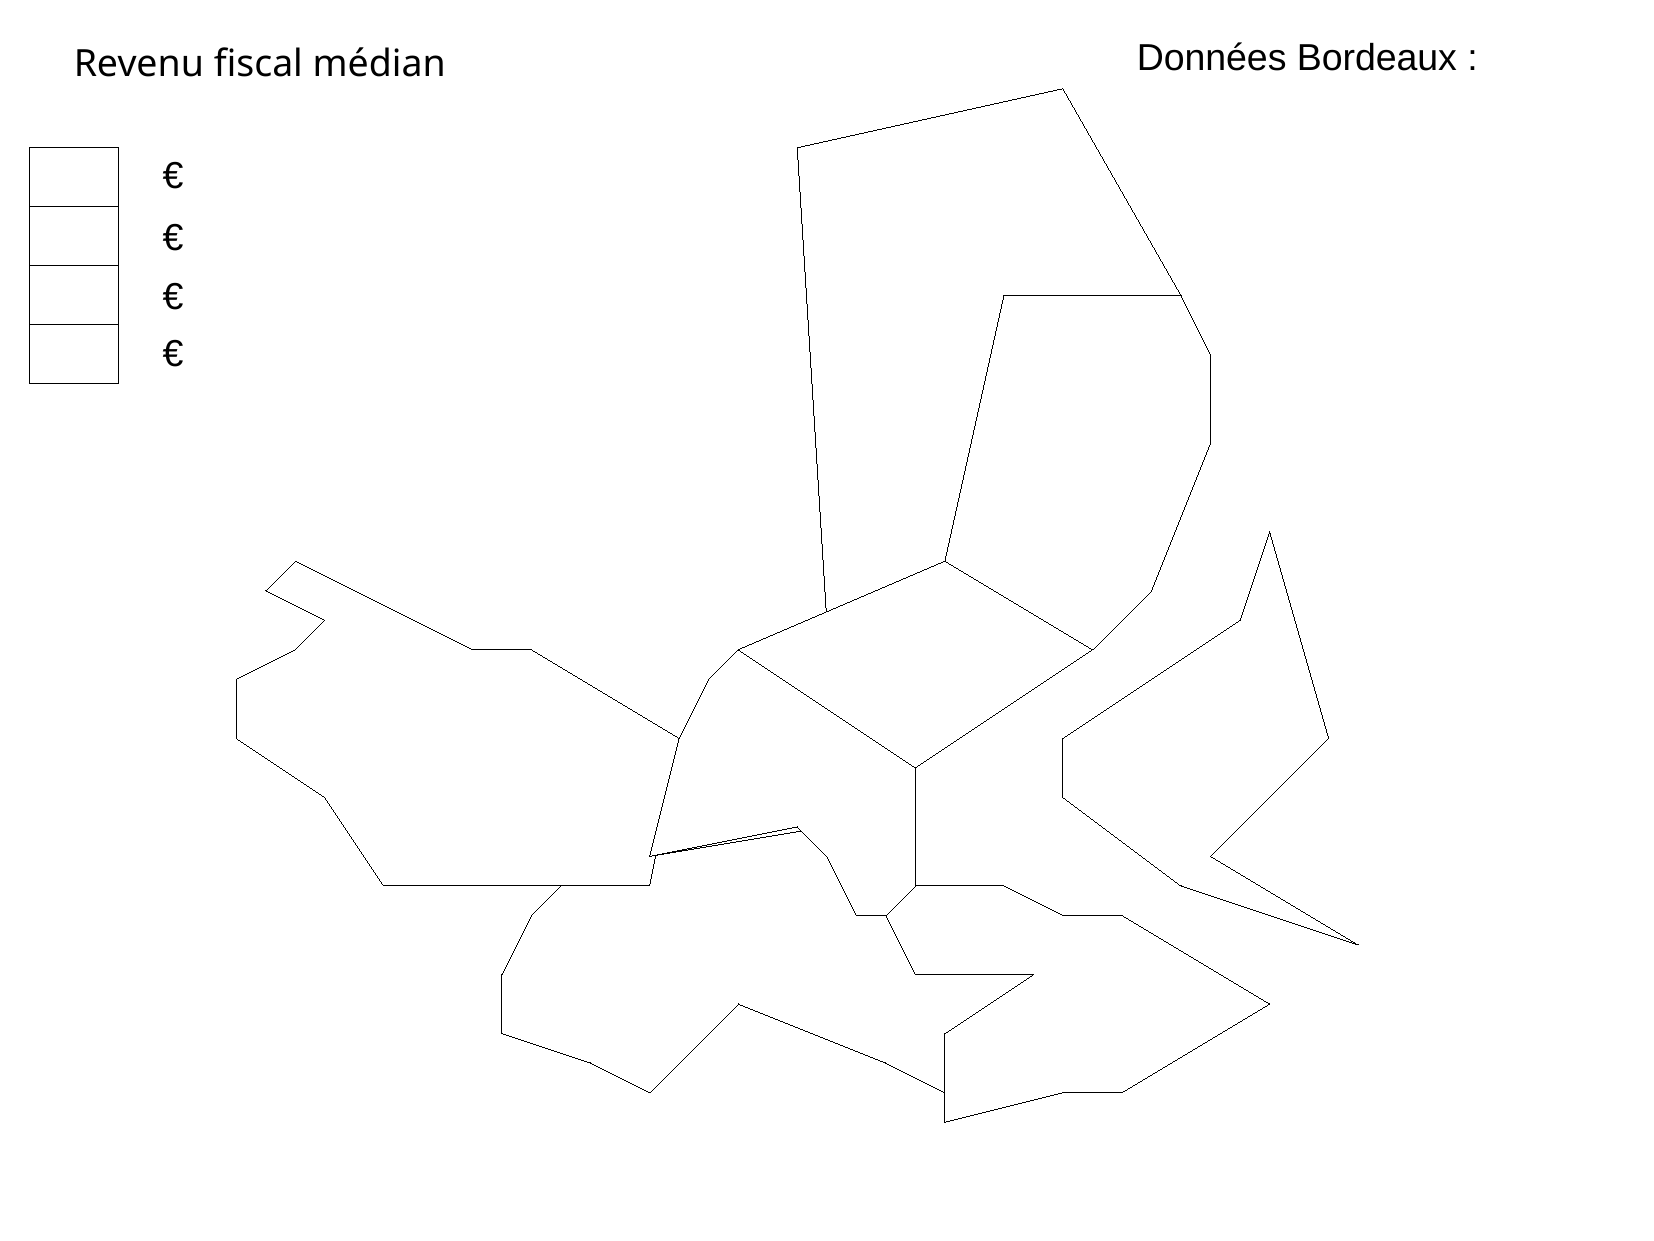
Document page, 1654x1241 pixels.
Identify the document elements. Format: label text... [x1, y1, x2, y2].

text_box € [147, 324, 473, 382]
text_box € [147, 267, 443, 324]
text_box € [147, 147, 414, 205]
text_box Revenu fiscal médian [59, 29, 502, 97]
text_box [236, 88, 1270, 1123]
text_box € [147, 208, 414, 266]
text_box Données Bordeaux : [1122, 29, 1625, 87]
text_box [1062, 531, 1359, 945]
text_box [29, 147, 119, 384]
